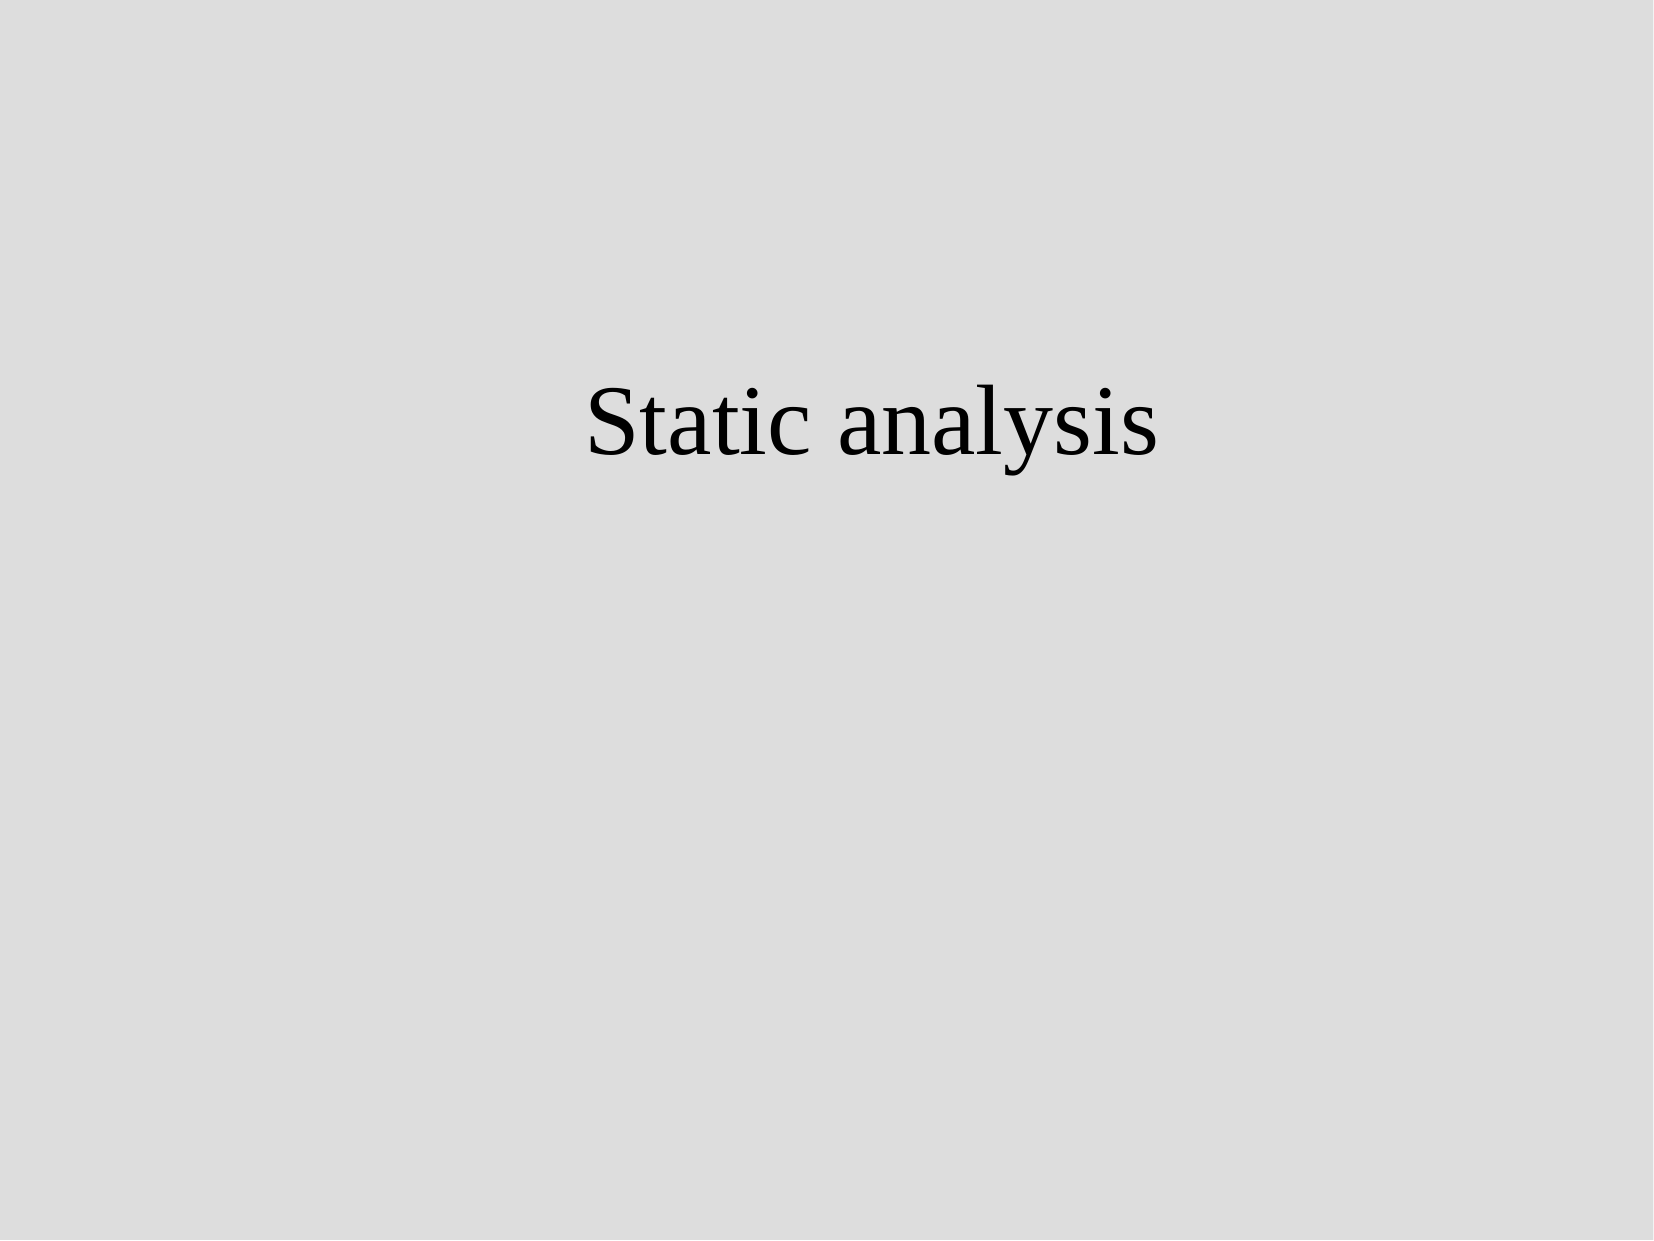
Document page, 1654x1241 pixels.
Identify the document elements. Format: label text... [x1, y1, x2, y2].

subtitle [82, 49, 1571, 1010]
text_box Static analysis [271, 357, 1473, 484]
